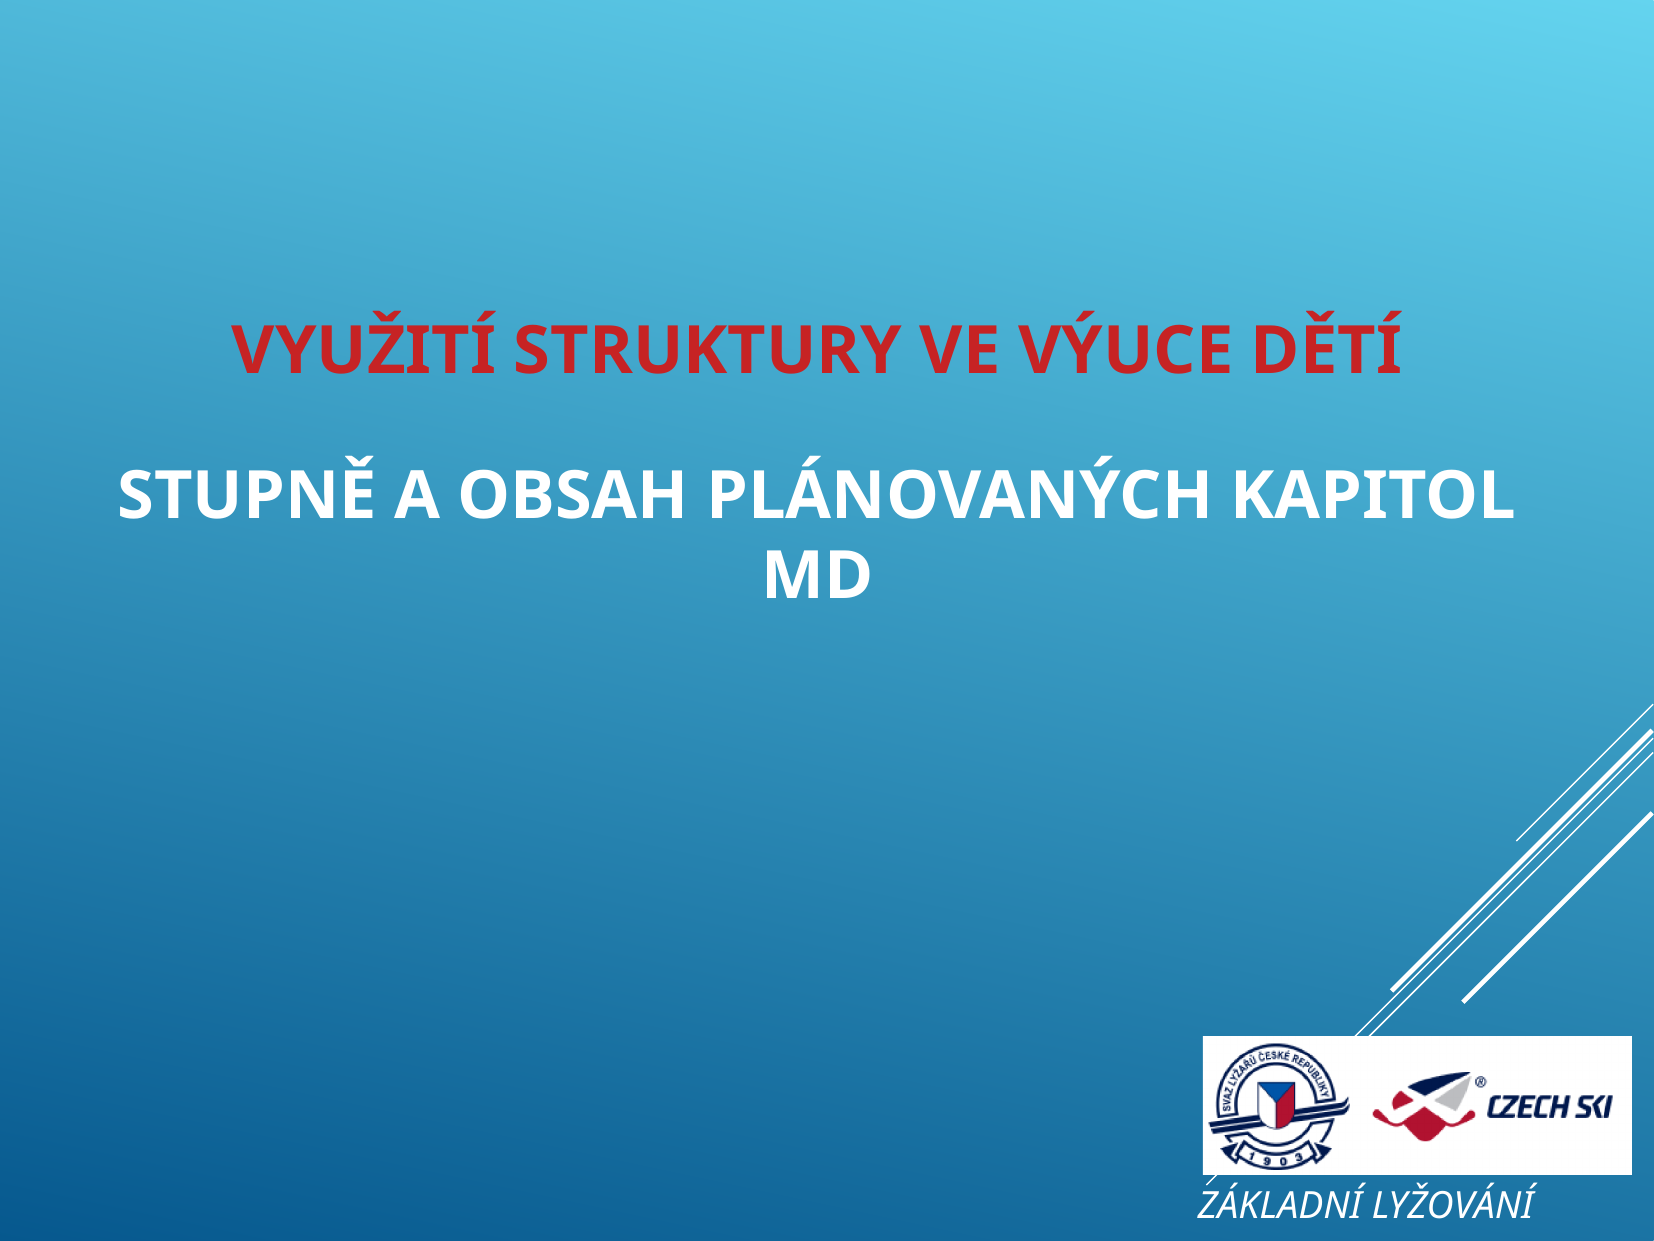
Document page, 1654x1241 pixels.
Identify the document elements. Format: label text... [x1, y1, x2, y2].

text_box ZÁKLADNÍ LYŽOVÁNÍ [1182, 1173, 1644, 1235]
picture [1202, 1036, 1632, 1173]
title Využití struktury ve výuce dětí stupně a obsah plánovaných kapitol MD [73, 299, 1562, 608]
